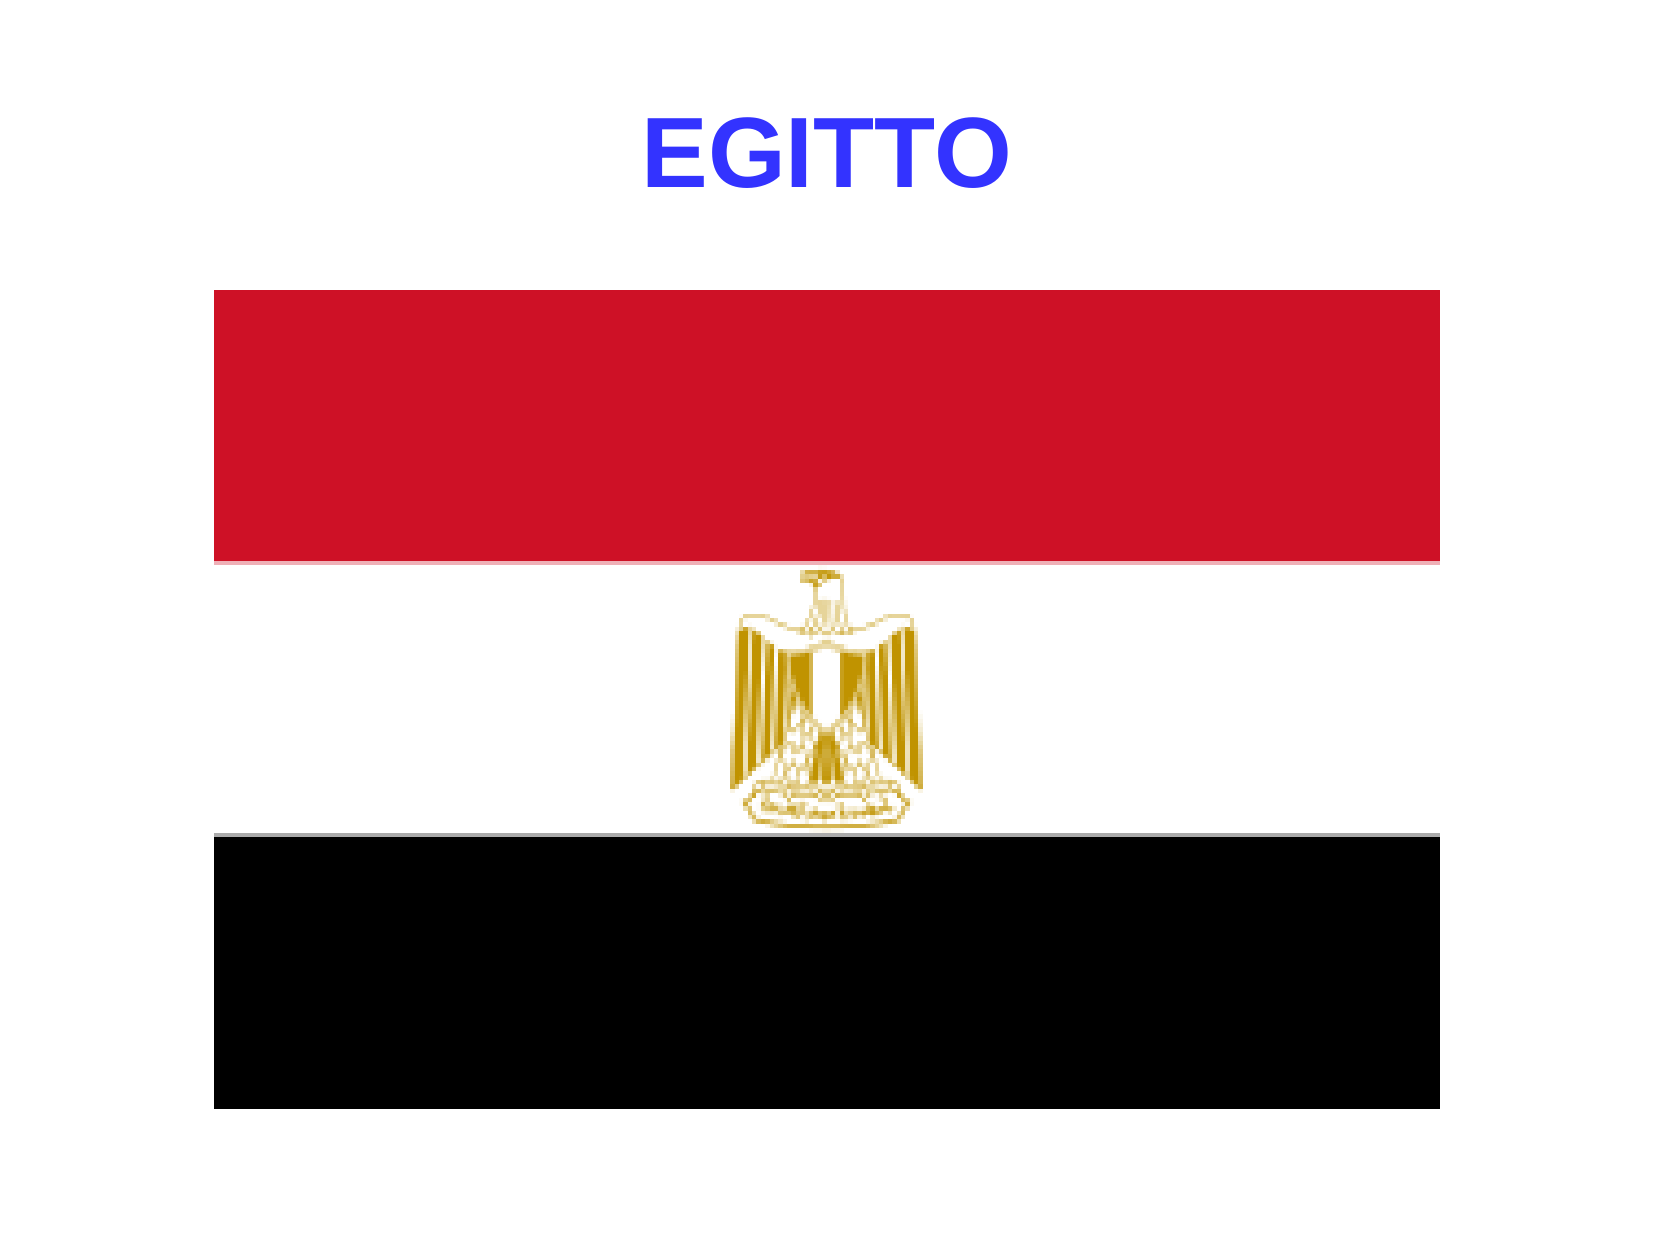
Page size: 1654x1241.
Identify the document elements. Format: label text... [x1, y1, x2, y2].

title EGITTO [82, 49, 1571, 257]
picture [214, 290, 1440, 1109]
